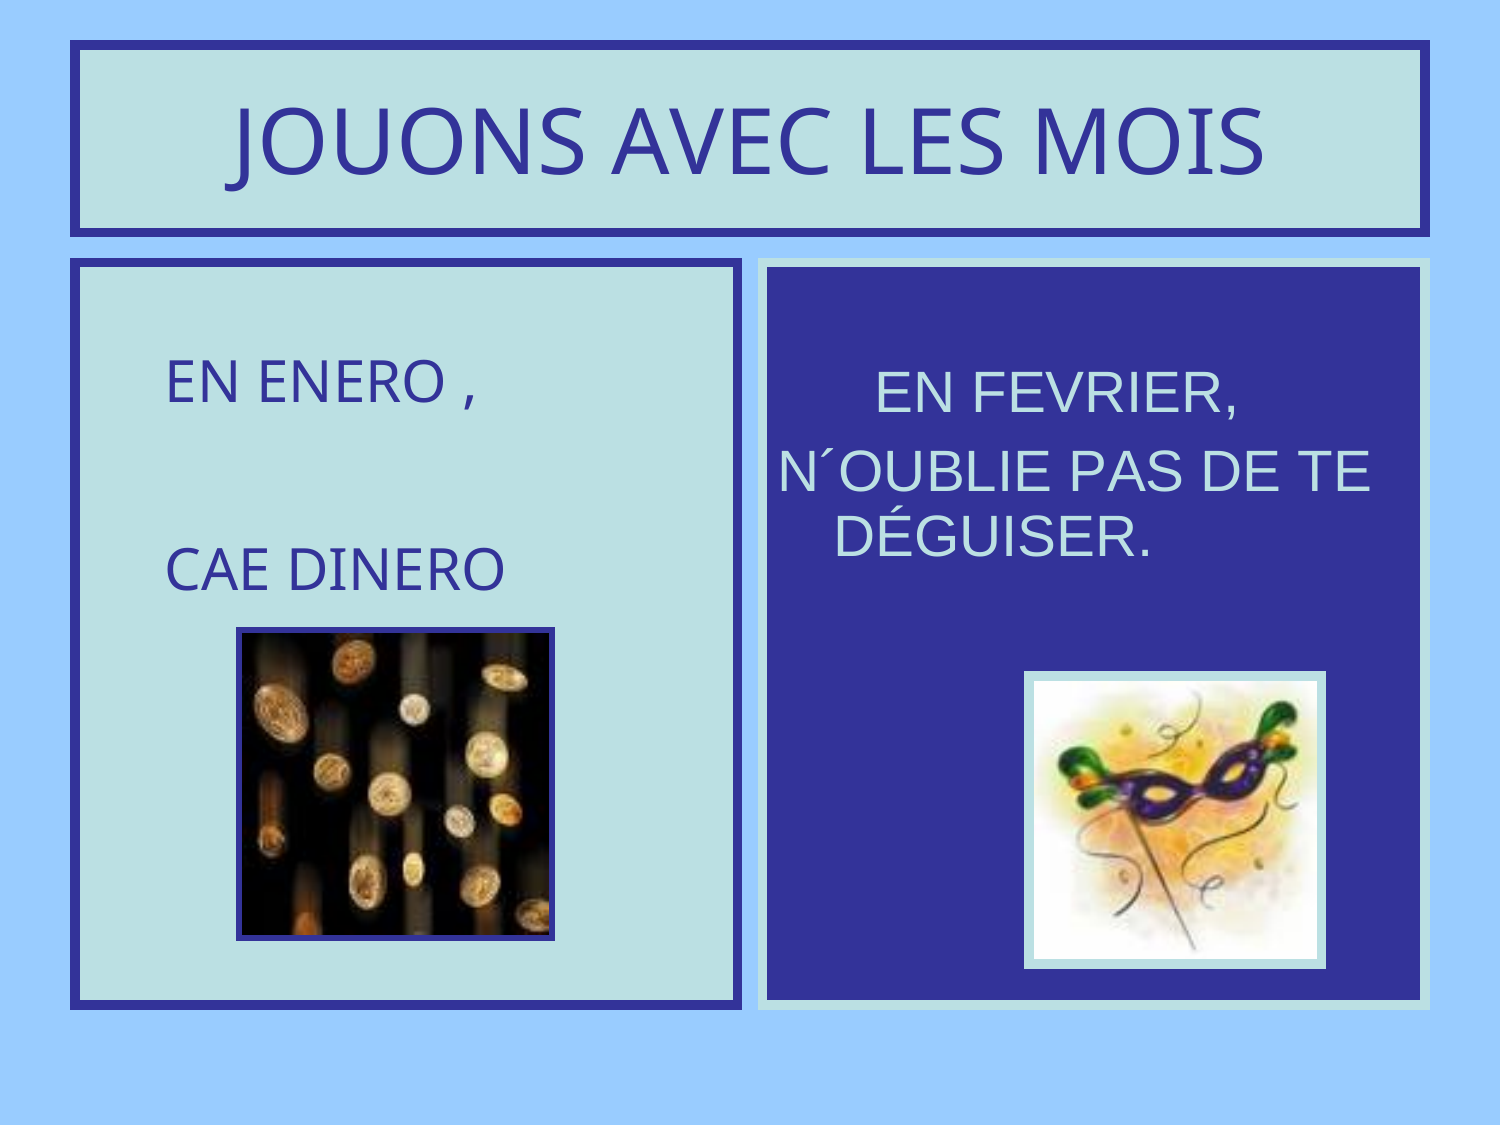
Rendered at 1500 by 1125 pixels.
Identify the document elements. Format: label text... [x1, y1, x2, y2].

picture [242, 633, 550, 935]
list EN ENERO , CAE DINERO [75, 262, 738, 1006]
list EN FEVRIER, N´OUBLIE PAS DE TE DÉGUISER. [762, 262, 1426, 1006]
title JOUONS AVEC LES MOIS [75, 45, 1426, 233]
picture [1033, 680, 1317, 960]
